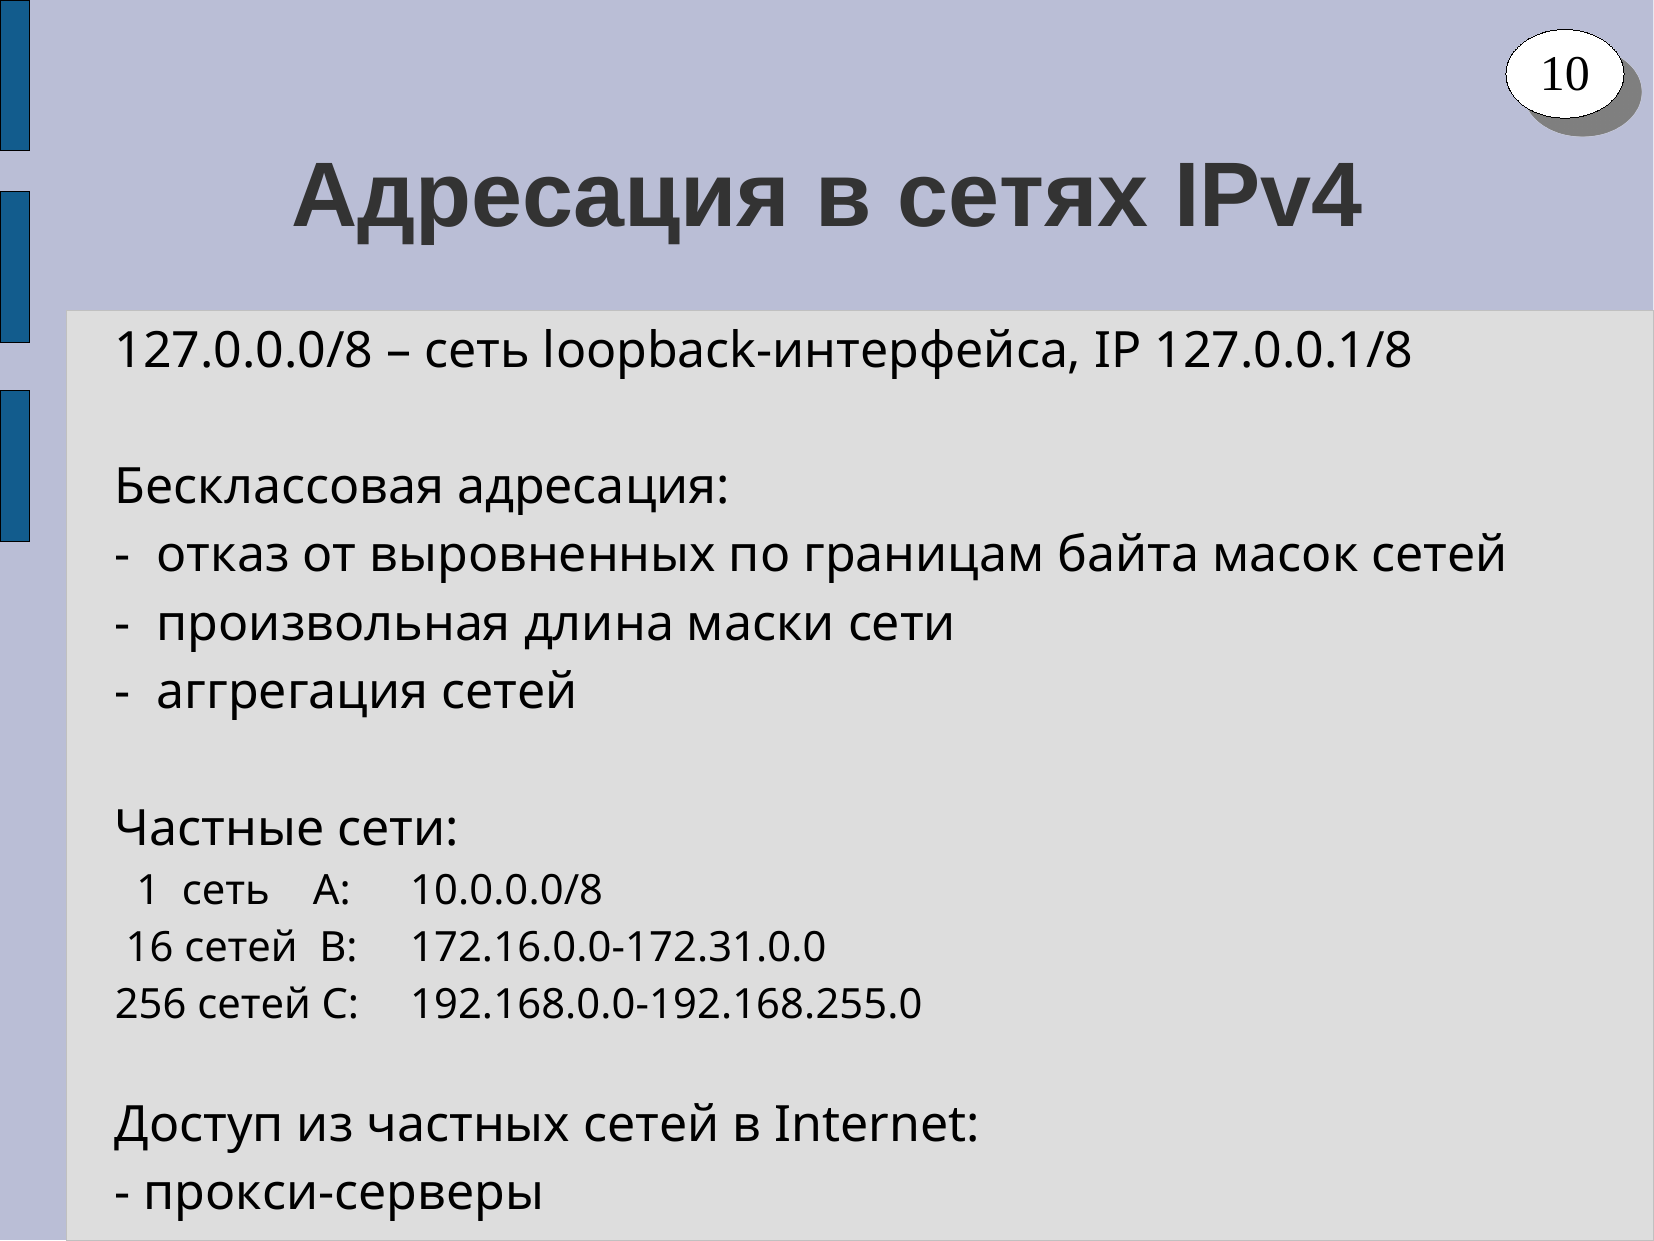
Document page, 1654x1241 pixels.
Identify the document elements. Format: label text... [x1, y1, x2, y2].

title Адресация в сетях IPv4 [121, 91, 1534, 299]
text_box 127.0.0.0/8 – сеть loopback-интерфейса, IP 127.0.0.1/8 Бесклассовая адресация: - отказ от выровненных по границам байта масок сетей - произвольная длина маски сети - аггрегация сетей Частные сети: 1 сеть A: 10.0.0.0/8 16 сетей B: 172.16.0.0-172.31.0.0 256 сетей C: 192.168.0.0-192.168.255.0 Доступ из частных сетей в Internet: - прокси-серверы - трансляция адресов [114, 313, 1625, 1211]
text_box 10 [1505, 29, 1625, 119]
